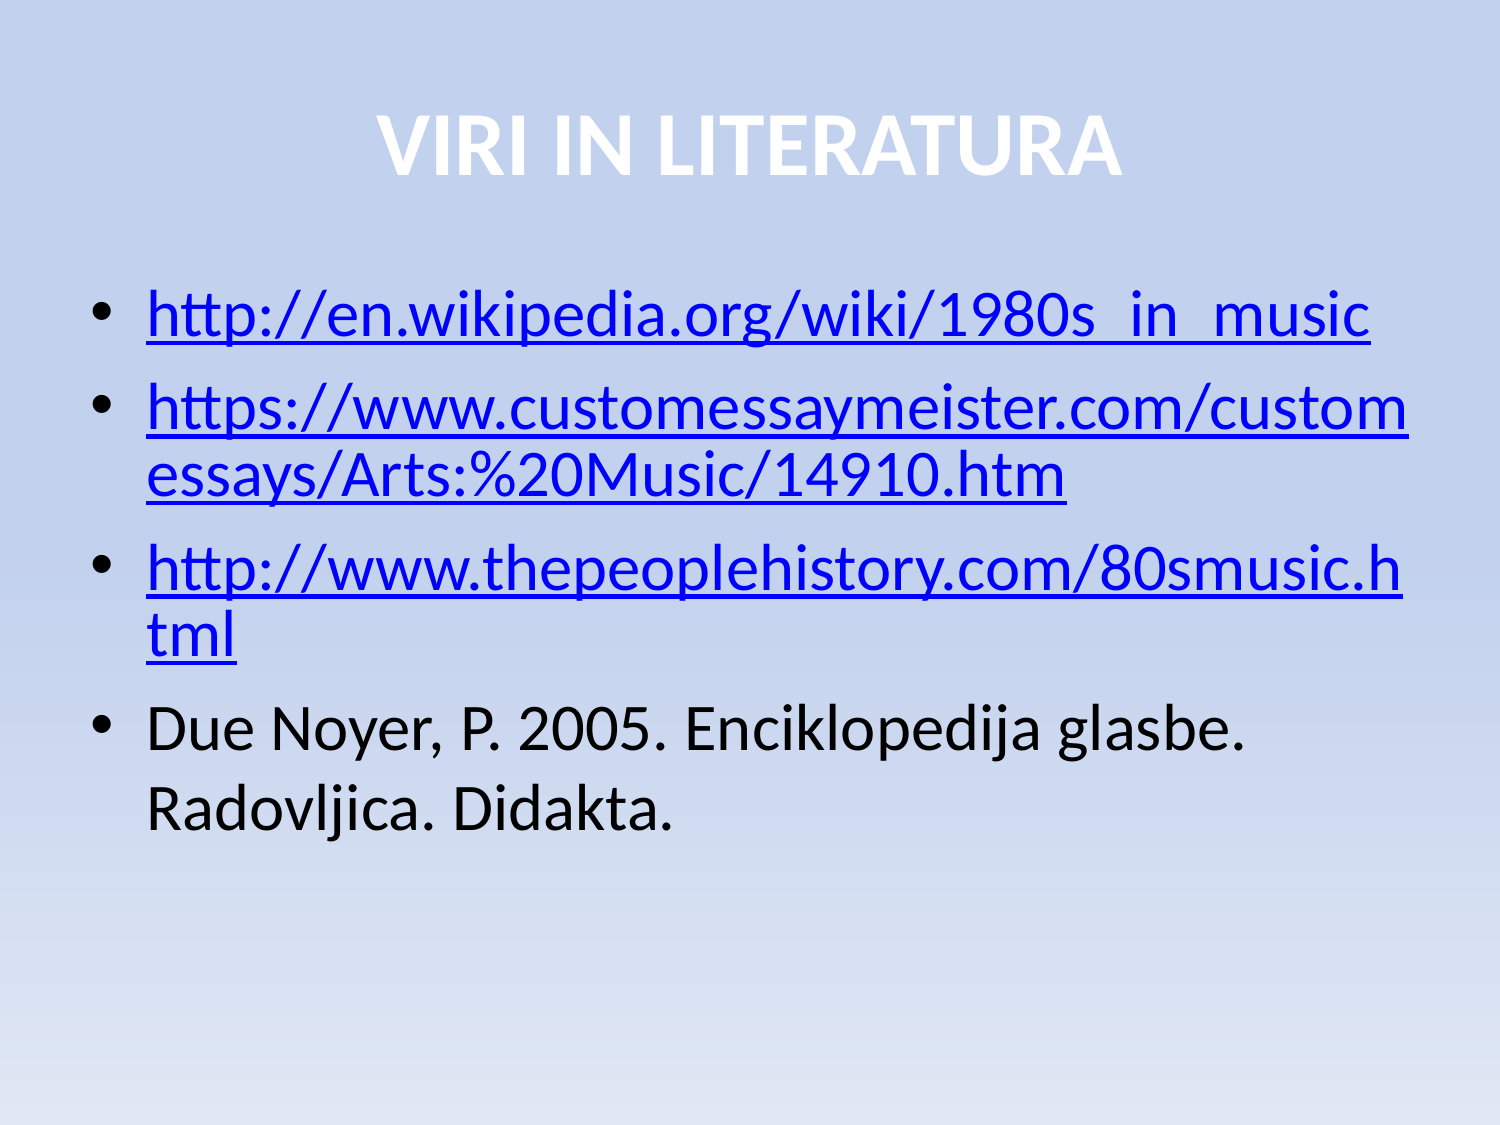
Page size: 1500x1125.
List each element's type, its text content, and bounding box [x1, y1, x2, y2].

list http://en.wikipedia.org/wiki/1980s_in_music https://www.customessaymeister.com/customessays/Arts:%20Music/14910.htm http://www.thepeoplehistory.com/80smusic.html Due Noyer, P. 2005. Enciklopedija glasbe. Radovljica. Didakta. [75, 262, 1425, 1005]
title VIRI IN LITERATURA [75, 45, 1425, 233]
